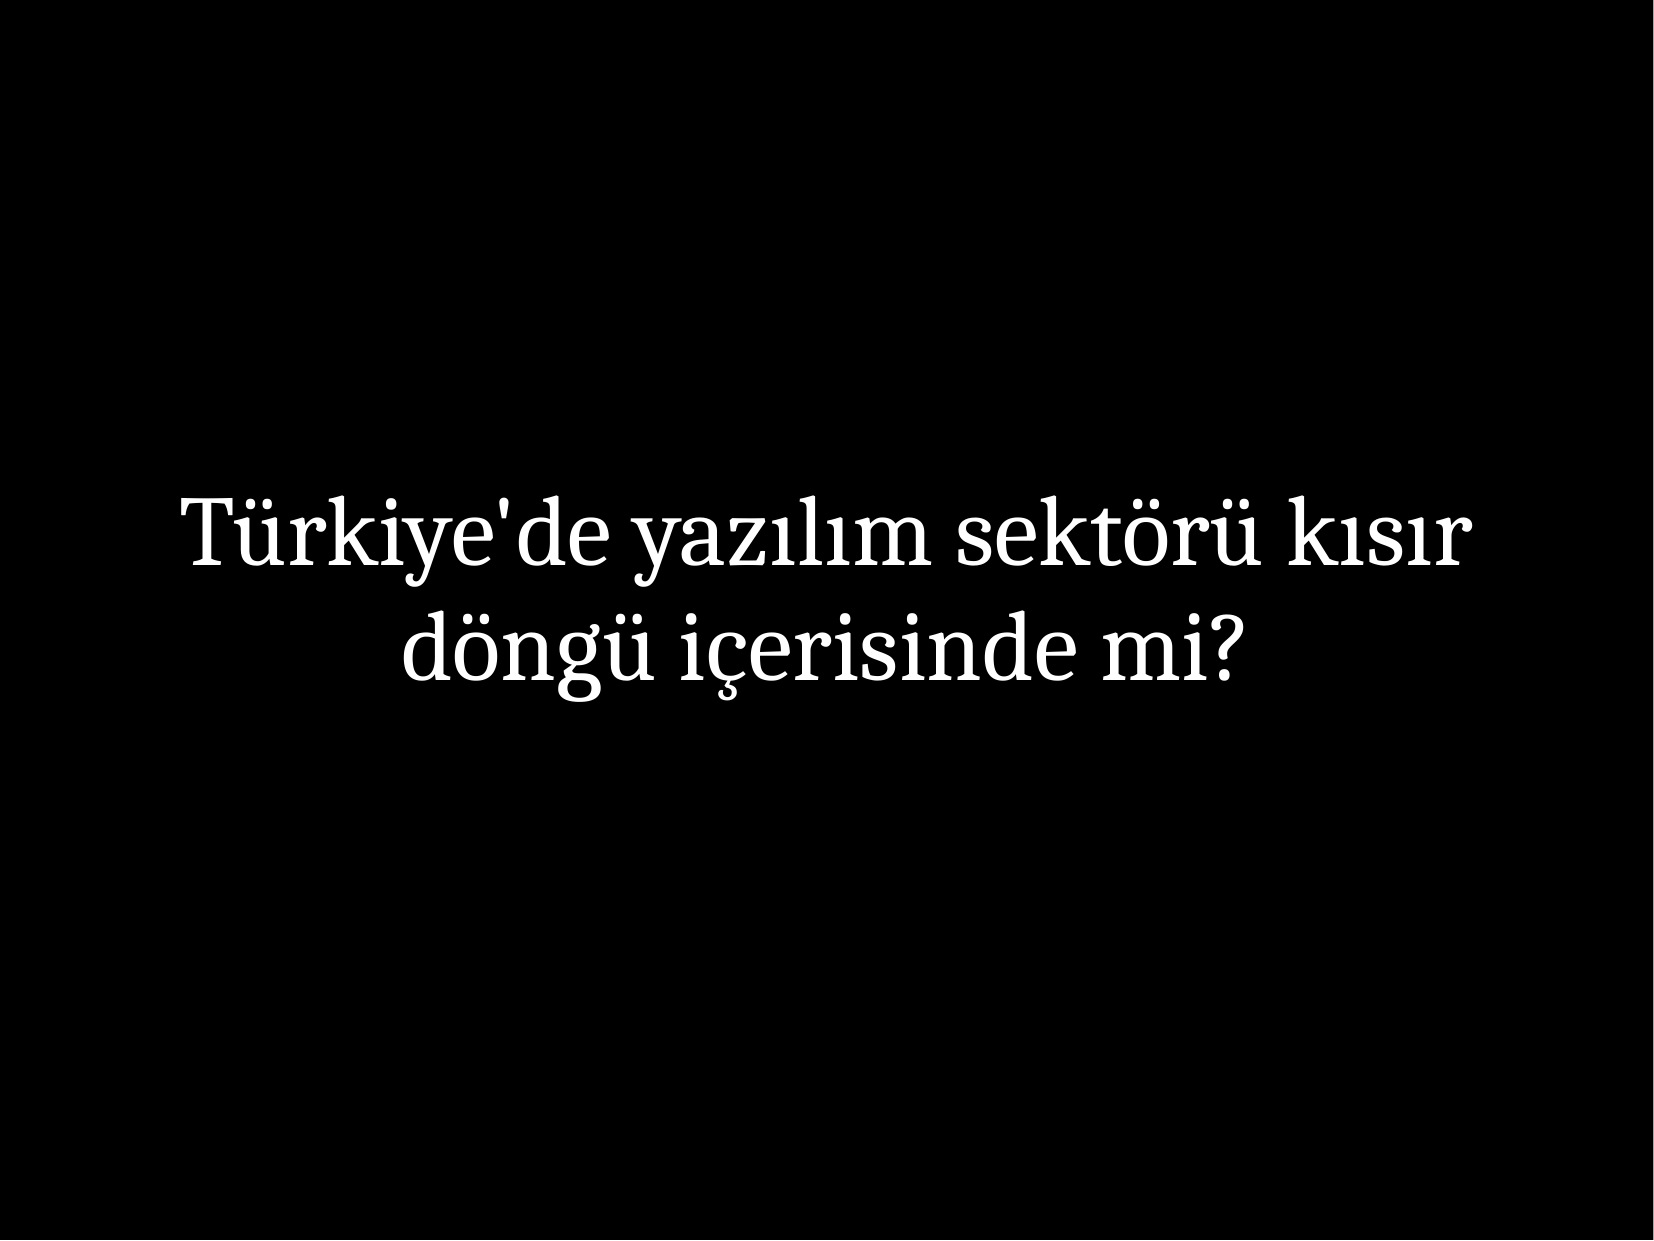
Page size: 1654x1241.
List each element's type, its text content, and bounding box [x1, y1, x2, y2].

title Türkiye'de yazılım sektörü kısır döngü içerisinde mi? [82, 265, 1571, 916]
